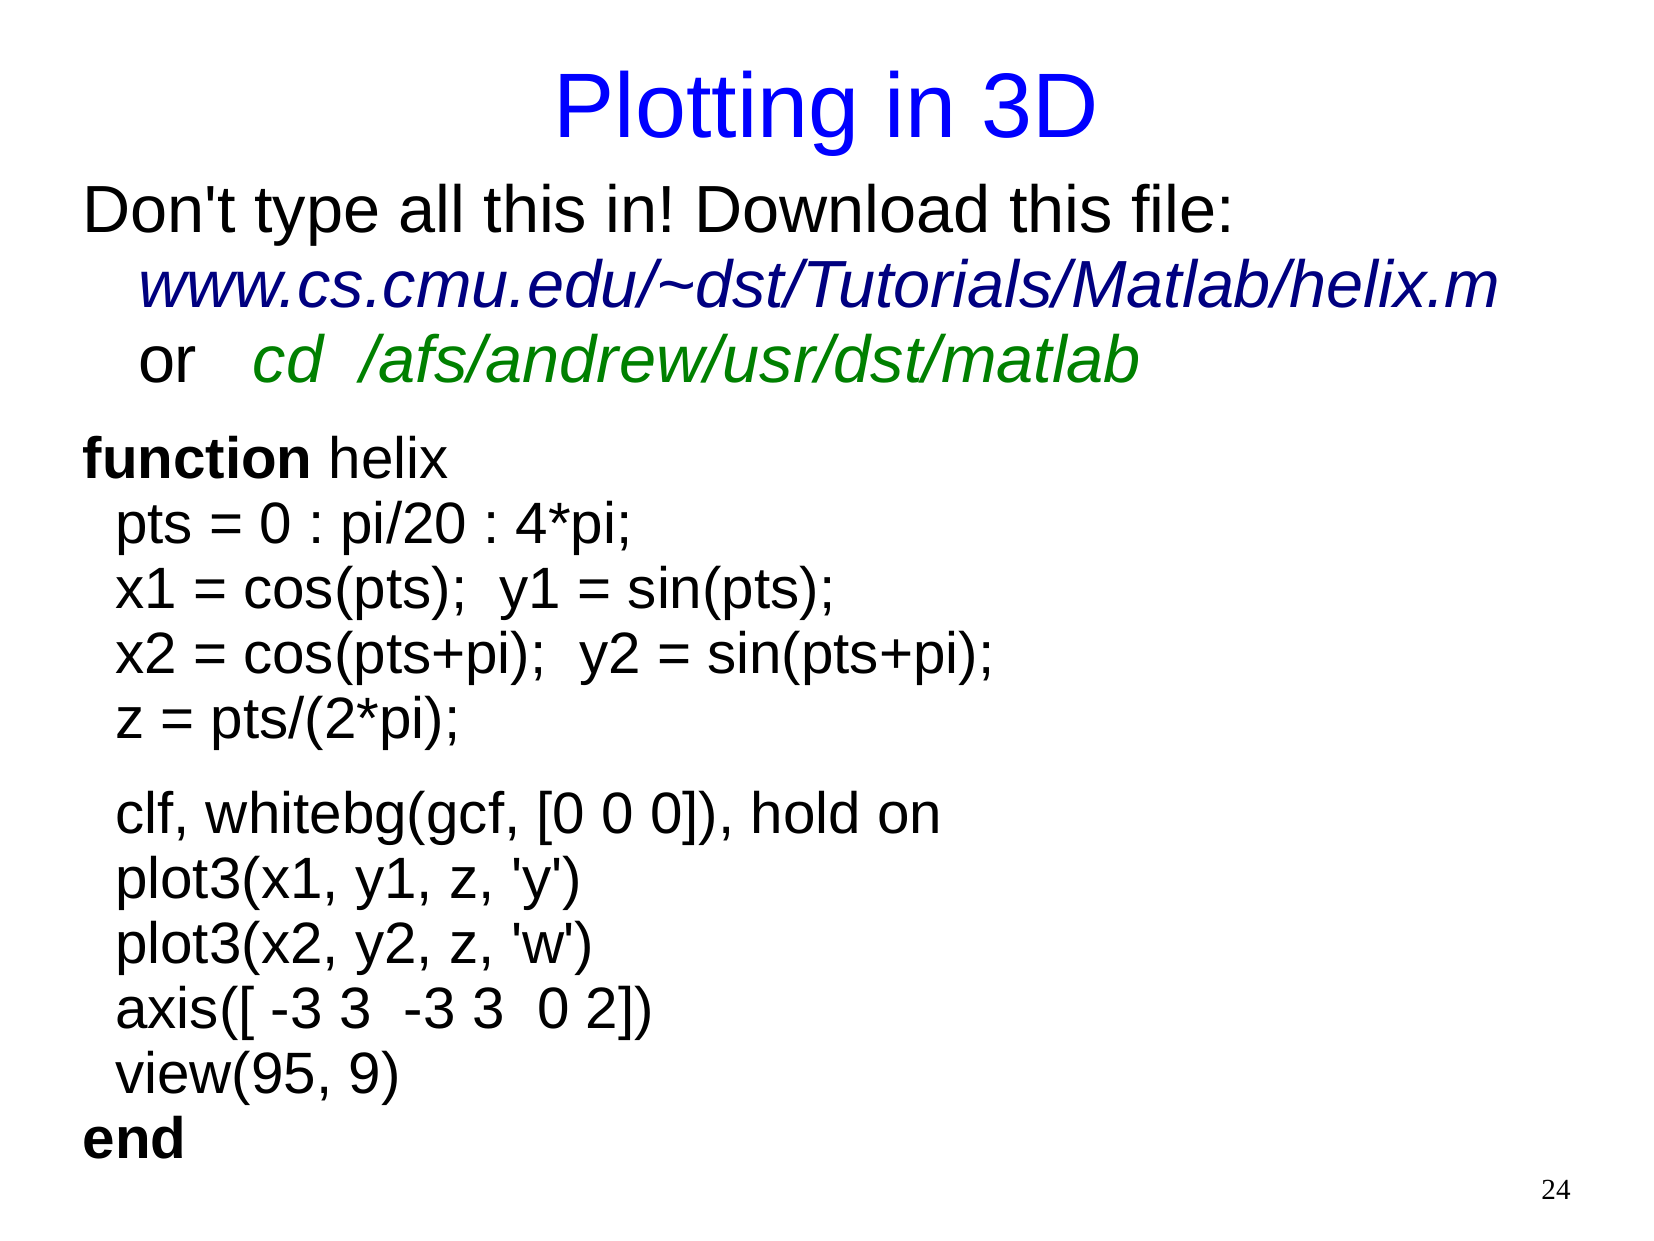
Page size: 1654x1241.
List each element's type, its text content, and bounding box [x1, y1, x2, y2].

list Don't type all this in! Download this file: www.cs.cmu.edu/~dst/Tutorials/Matlab/helix.m or cd /afs/andrew/usr/dst/matlab function helix pts = 0 : pi/20 : 4*pi; x1 = cos(pts); y1 = sin(pts); x2 = cos(pts+pi); y2 = sin(pts+pi); z = pts/(2*pi); clf, whitebg(gcf, [0 0 0]), hold on plot3(x1, y1, z, 'y') plot3(x2, y2, z, 'w') axis([ -3 3 -3 3 0 2]) view(95, 9) end [82, 172, 1571, 1241]
title Plotting in 3D [82, 9, 1571, 172]
